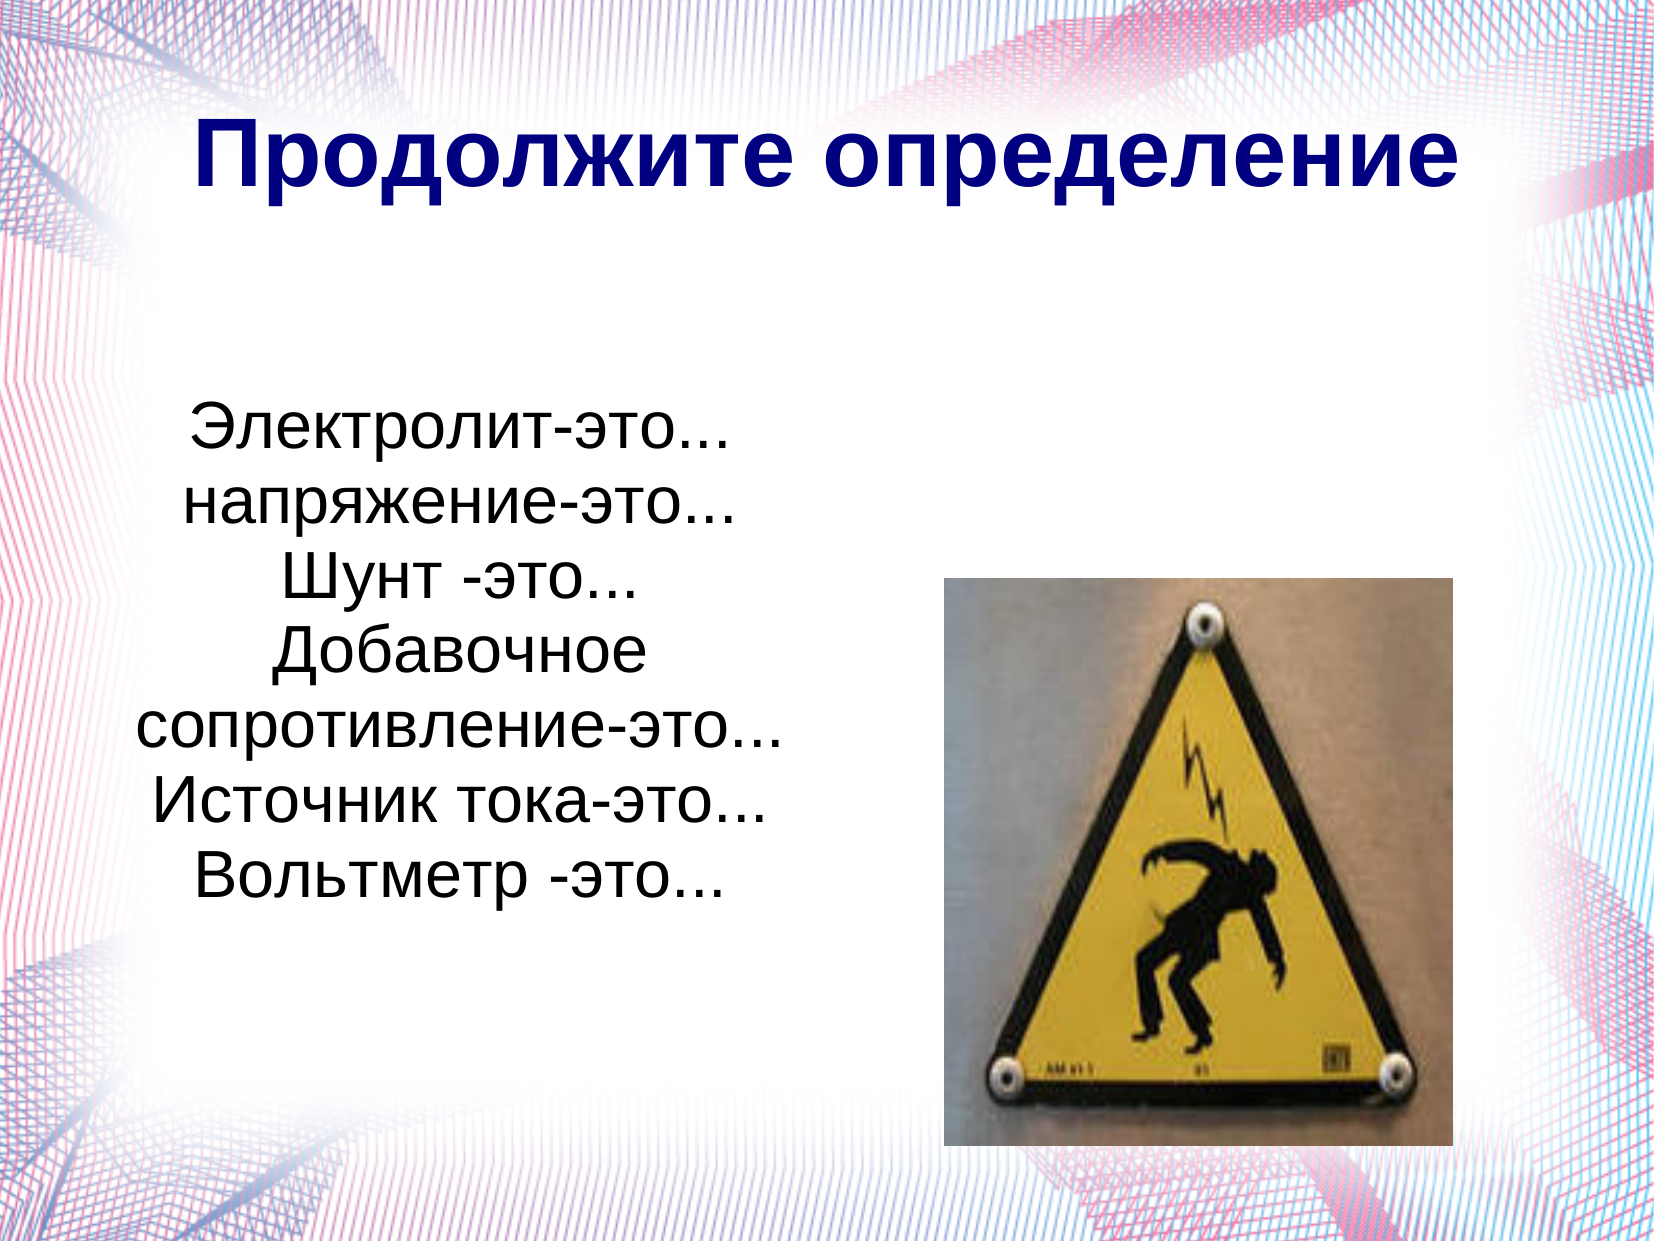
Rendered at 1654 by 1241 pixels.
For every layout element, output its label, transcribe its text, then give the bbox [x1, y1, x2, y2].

picture [0, 0, 1654, 1241]
subtitle Электролит-это... напряжение-это... Шунт -это... Добавочное сопротивление-это... Источник тока-это... Вольтметр -это... [82, 290, 839, 1010]
title Продолжите определение [82, 49, 1571, 257]
